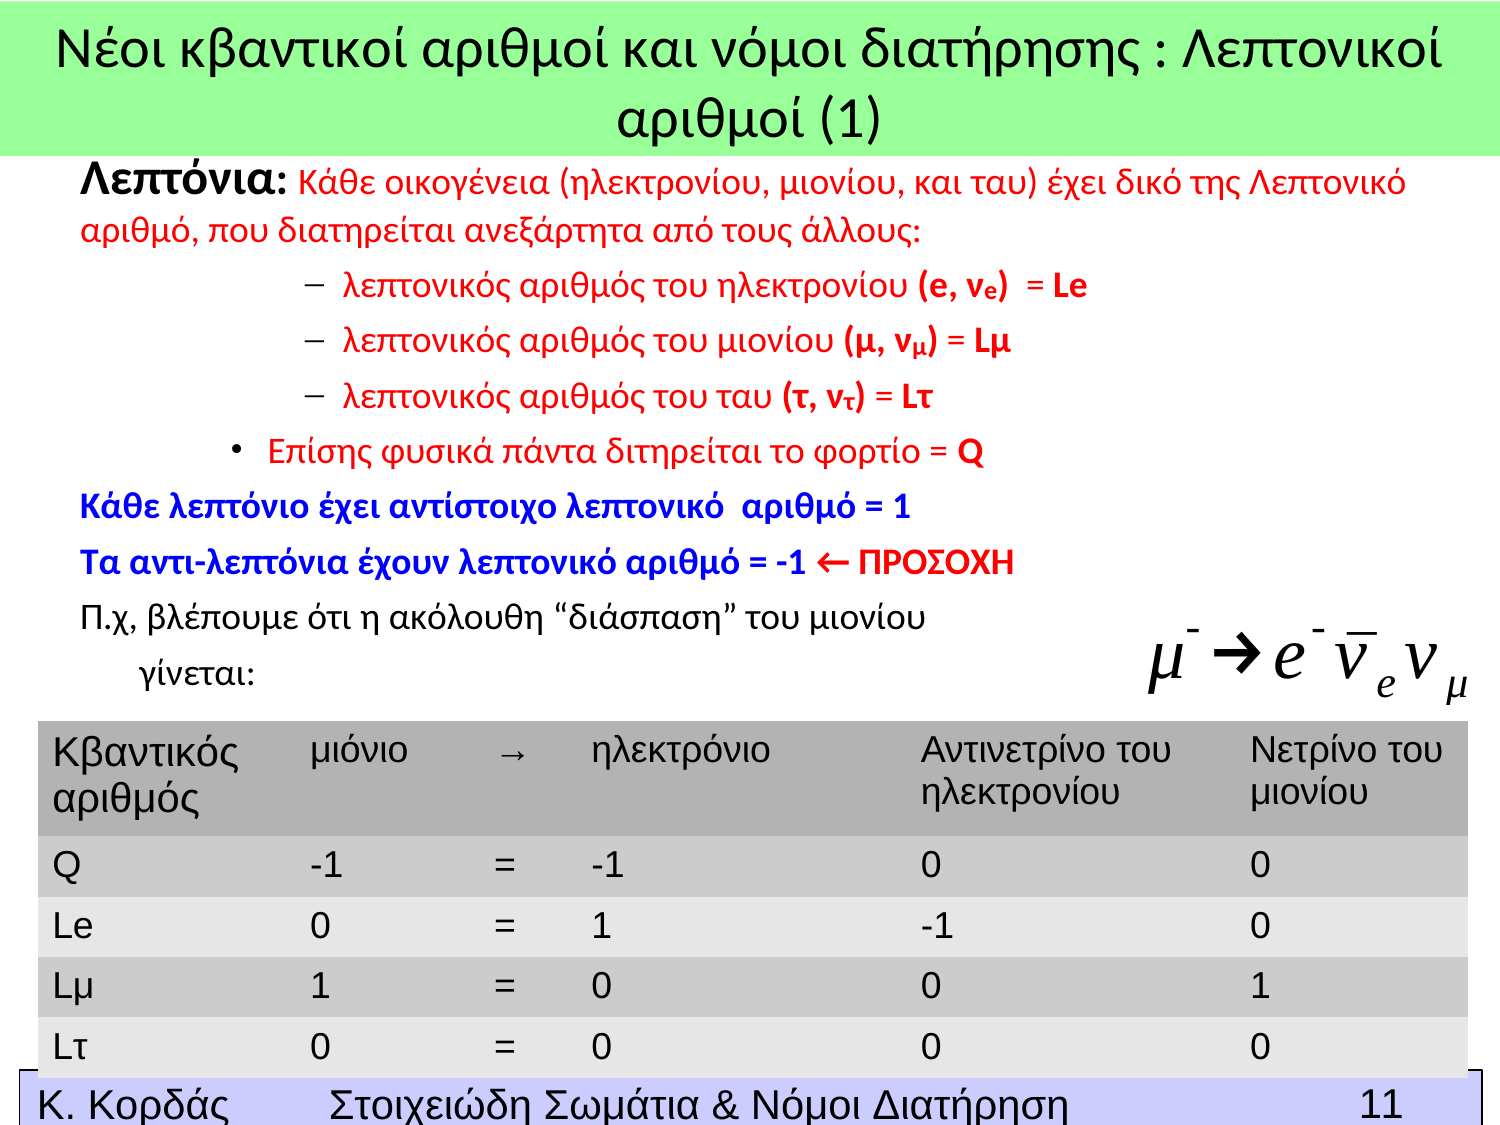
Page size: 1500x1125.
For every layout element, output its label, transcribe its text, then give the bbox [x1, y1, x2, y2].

table_cell -1 [906, 897, 1235, 957]
table_cell 1 [296, 957, 479, 1017]
table_header μιόνιο [296, 721, 479, 836]
table_cell Lτ [38, 1017, 296, 1078]
table_header → [479, 721, 577, 836]
table_cell 1 [577, 897, 906, 957]
table_cell 0 [577, 1017, 906, 1078]
table_cell 0 [1235, 897, 1468, 957]
table_cell = [479, 957, 577, 1017]
table_cell 0 [906, 836, 1235, 897]
table_cell 0 [296, 897, 479, 957]
table_cell -1 [296, 836, 479, 897]
table_cell Le [38, 897, 296, 957]
table_cell = [479, 836, 577, 897]
table_header Νετρίνο του μιονίου [1235, 721, 1468, 836]
table_header ηλεκτρόνιο [577, 721, 906, 836]
table_cell 0 [577, 957, 906, 1017]
text_box Νέοι κβαντικοί αριθμοί και νόμοι διατήρησης : Λεπτονικοί αριθμοί (1) [0, 1, 1500, 156]
table_cell 0 [906, 957, 1235, 1017]
table_header Κβαντικός αριθμός [38, 721, 296, 836]
table_cell 0 [906, 1017, 1235, 1078]
text_box Λεπτόνια: Κάθε οικογένεια (ηλεκτρονίου, μιονίου, και ταυ) έχει δικό της Λεπτονικό αριθμό, που διατηρείται ανεξάρτητα από τους άλλους: λεπτονικός αριθμός του ηλεκτρονίου (e, νe) = Le λεπτονικός αριθμός του μιονίου (μ, νμ) = Lμ λεπτονικός αριθμός του ταυ (τ, ντ) = Lτ Επίσης φυσικά πάντα διτηρείται το φορτίο = Q Κάθε λεπτόνιο έχει αντίστοιχο λεπτονικό αριθμό = 1 Tα αντι-λεπτόνια έχουν λεπτονικό αριθμό = -1 ← ΠΡΟΣΟΧΗ Π.χ, βλέπουμε ότι η ακόλουθη “διάσπαση” του μιονίου γίνεται: [64, 137, 1489, 995]
table_cell 0 [1235, 836, 1468, 897]
table_cell 0 [296, 1017, 479, 1078]
table_cell Lμ [38, 957, 296, 1017]
chart [1125, 600, 1489, 706]
table_cell 0 [1235, 1017, 1468, 1078]
table_header Αντινετρίνο του ηλεκτρονίου [906, 721, 1235, 836]
table_cell = [479, 1017, 577, 1078]
table_cell -1 [577, 836, 906, 897]
table_cell Q [38, 836, 296, 897]
table_cell = [479, 897, 577, 957]
table_cell 1 [1235, 957, 1468, 1017]
